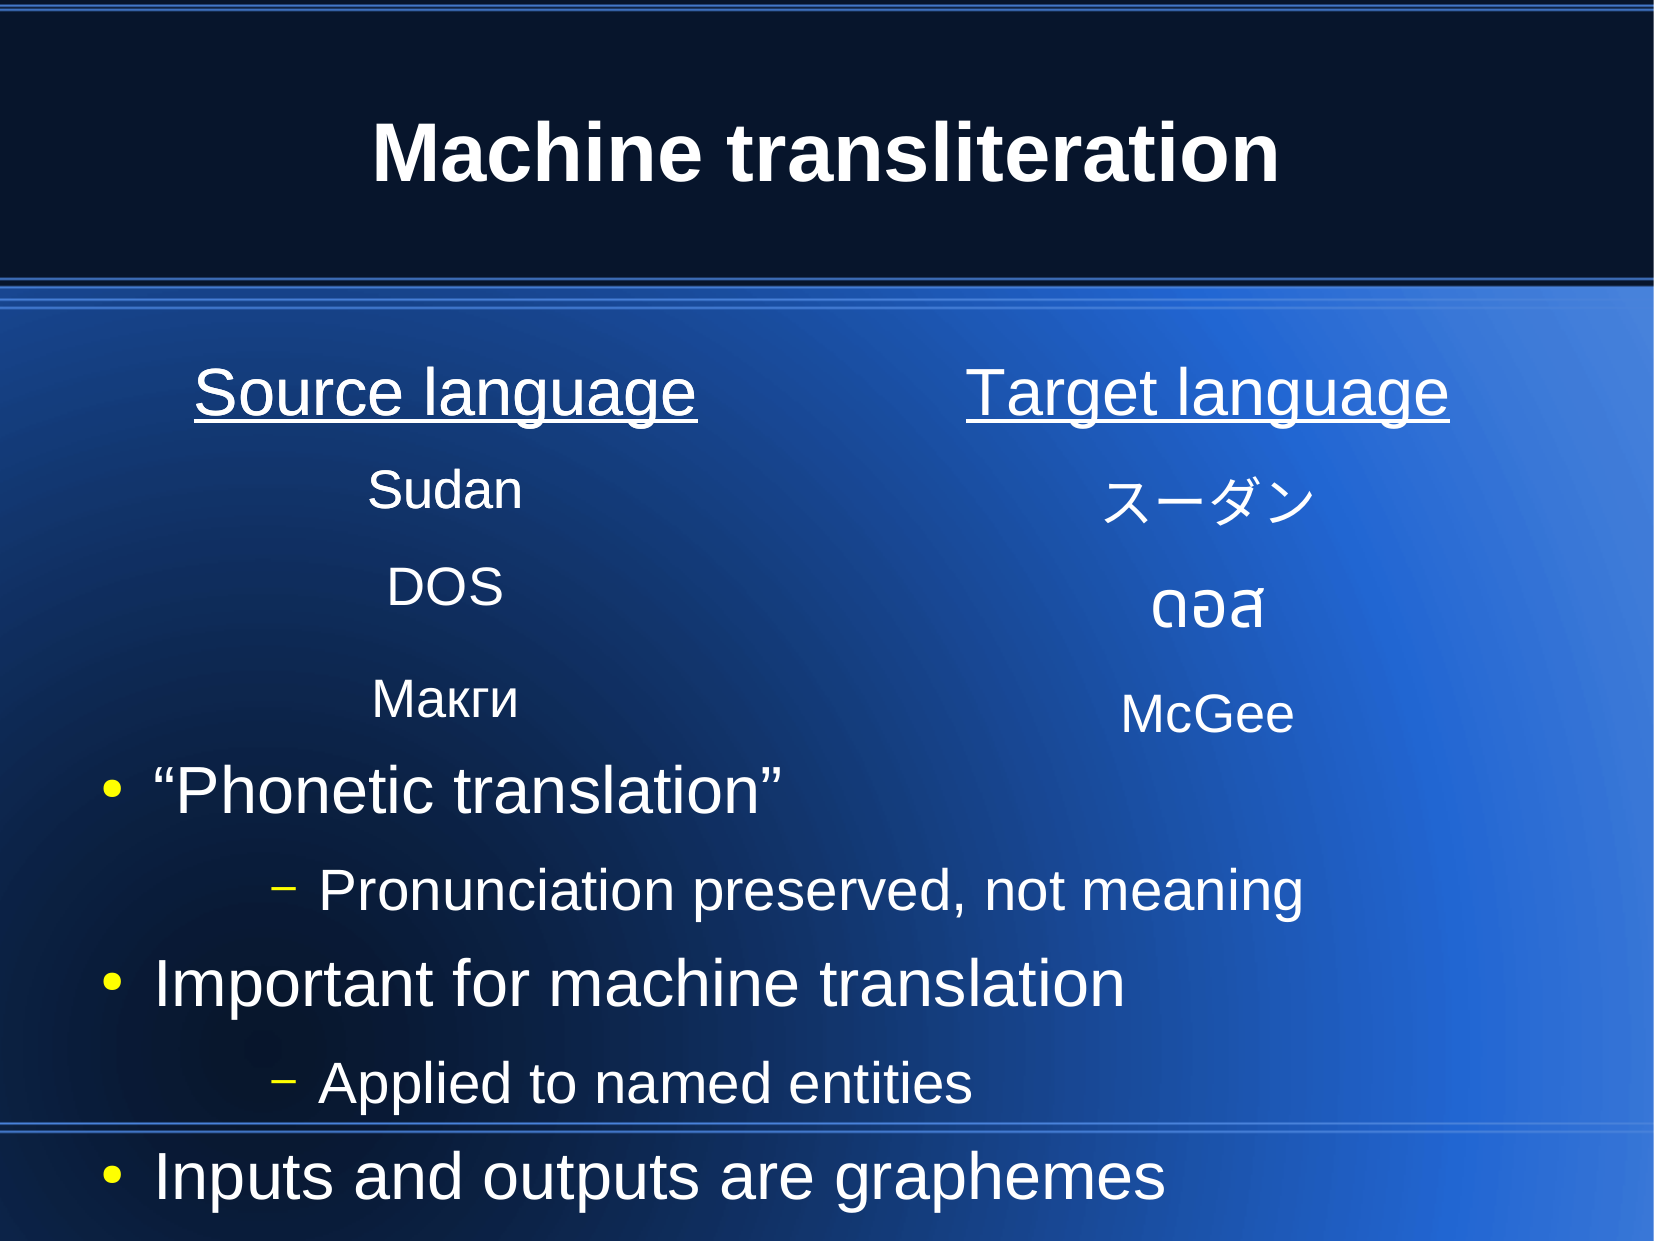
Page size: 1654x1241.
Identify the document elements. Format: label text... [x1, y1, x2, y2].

picture [0, 0, 1654, 1241]
list DOS [82, 555, 809, 632]
list Source language Sudan [82, 355, 809, 521]
list “Phonetic translation” Pronunciation preserved, not meaning Important for machine translation Applied to named entities Inputs and outputs are graphemes [82, 753, 1571, 1214]
title Machine transliteration [82, 49, 1571, 257]
list Target language スーダン ดอส McGee [845, 355, 1572, 756]
list Макги [82, 668, 809, 745]
